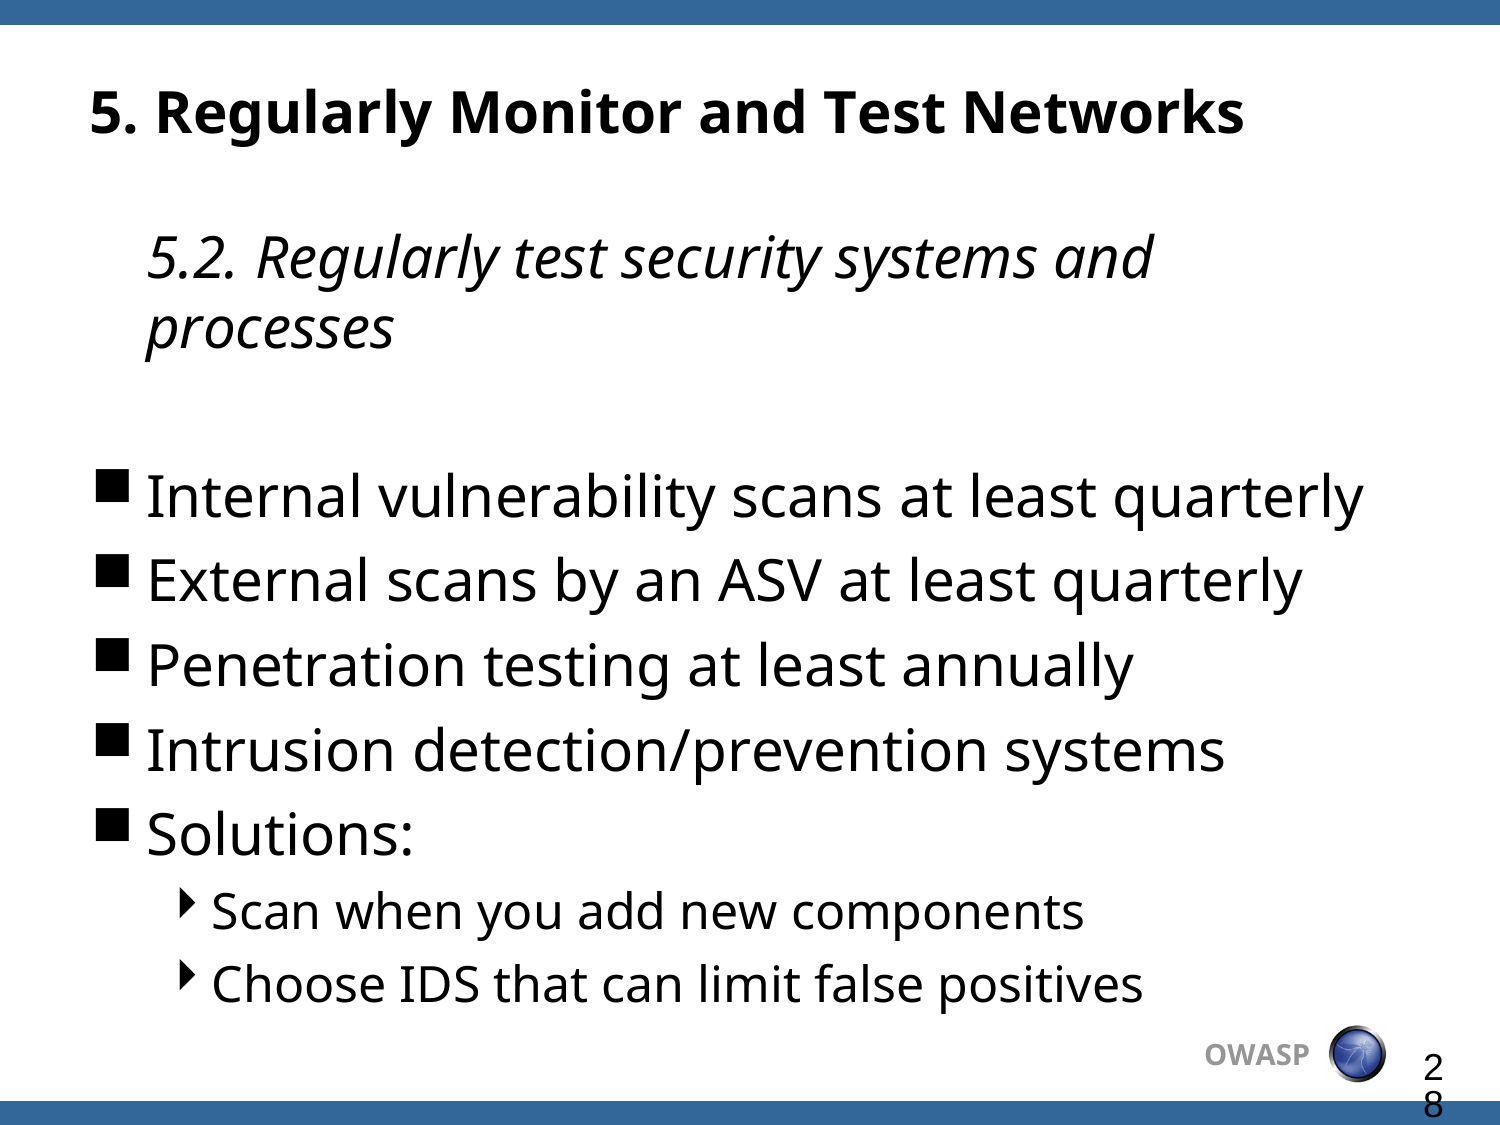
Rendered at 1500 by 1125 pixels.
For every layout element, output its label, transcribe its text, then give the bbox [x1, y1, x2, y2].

title 5. Regularly Monitor and Test Networks [75, 32, 1426, 189]
picture [1325, 1024, 1388, 1083]
list 5.2. Regularly test security systems and processes Internal vulnerability scans at least quarterly External scans by an ASV at least quarterly Penetration testing at least annually Intrusion detection/prevention systems Solutions: Scan when you add new components Choose IDS that can limit false positives [75, 212, 1426, 1005]
